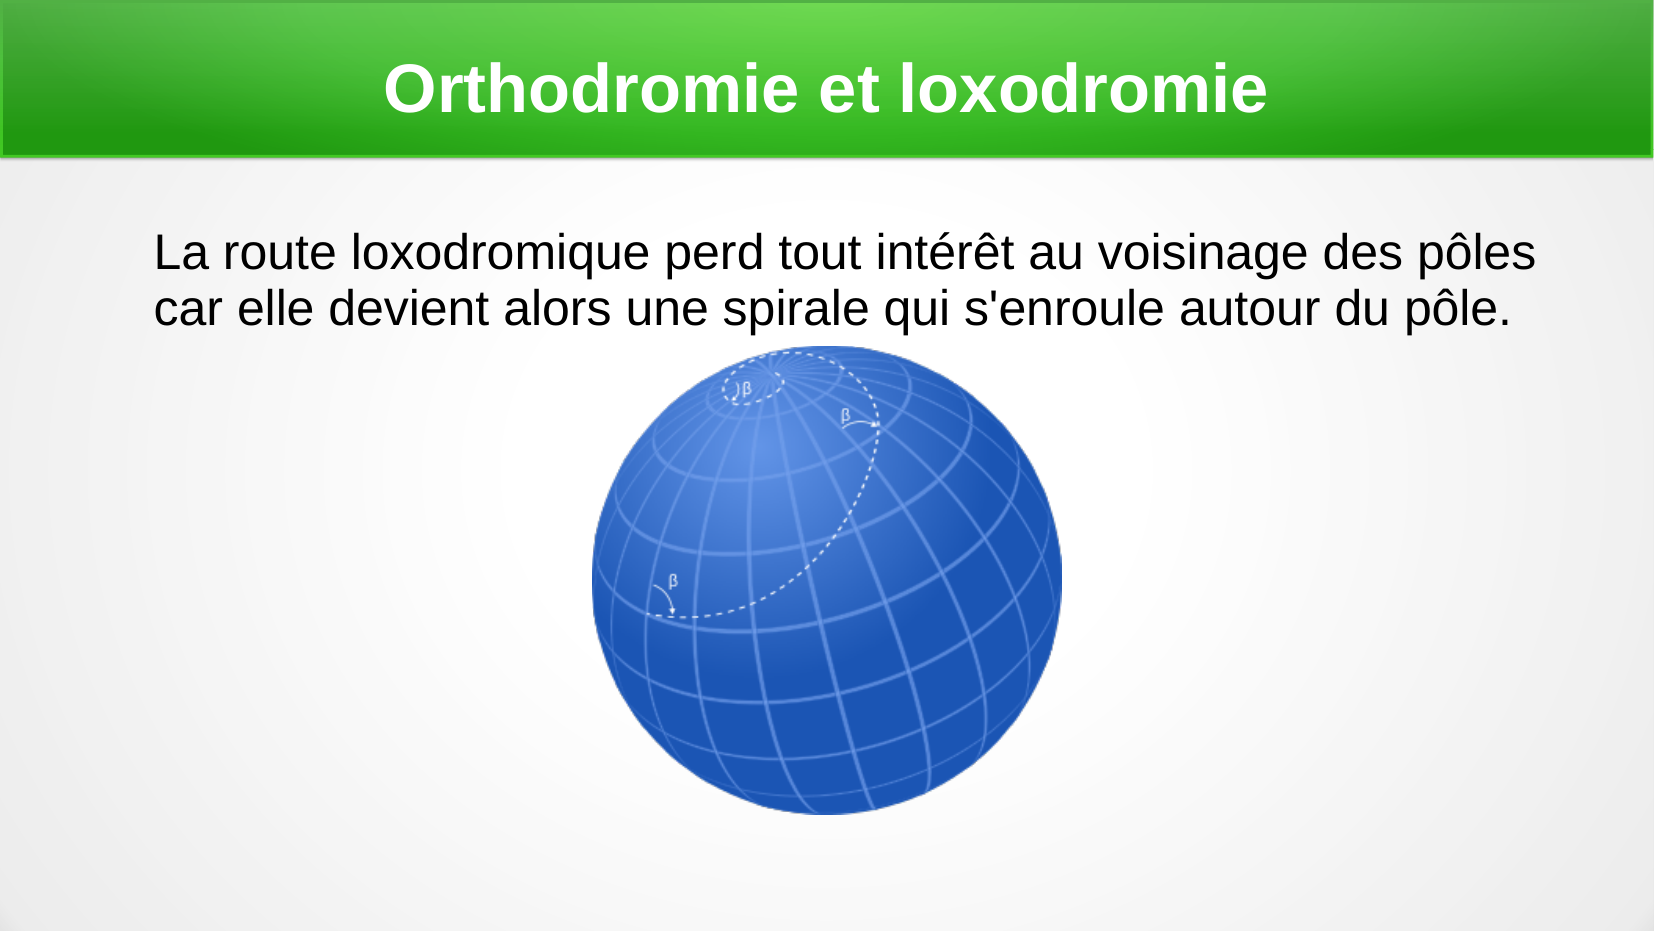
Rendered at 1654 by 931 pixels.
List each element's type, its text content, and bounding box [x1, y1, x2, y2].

picture [592, 346, 1062, 815]
title Orthodromie et loxodromie [82, 35, 1571, 142]
list La route loxodromique perd tout intérêt au voisinage des pôles car elle devient alors une spirale qui s'enroule autour du pôle. [82, 224, 1571, 764]
